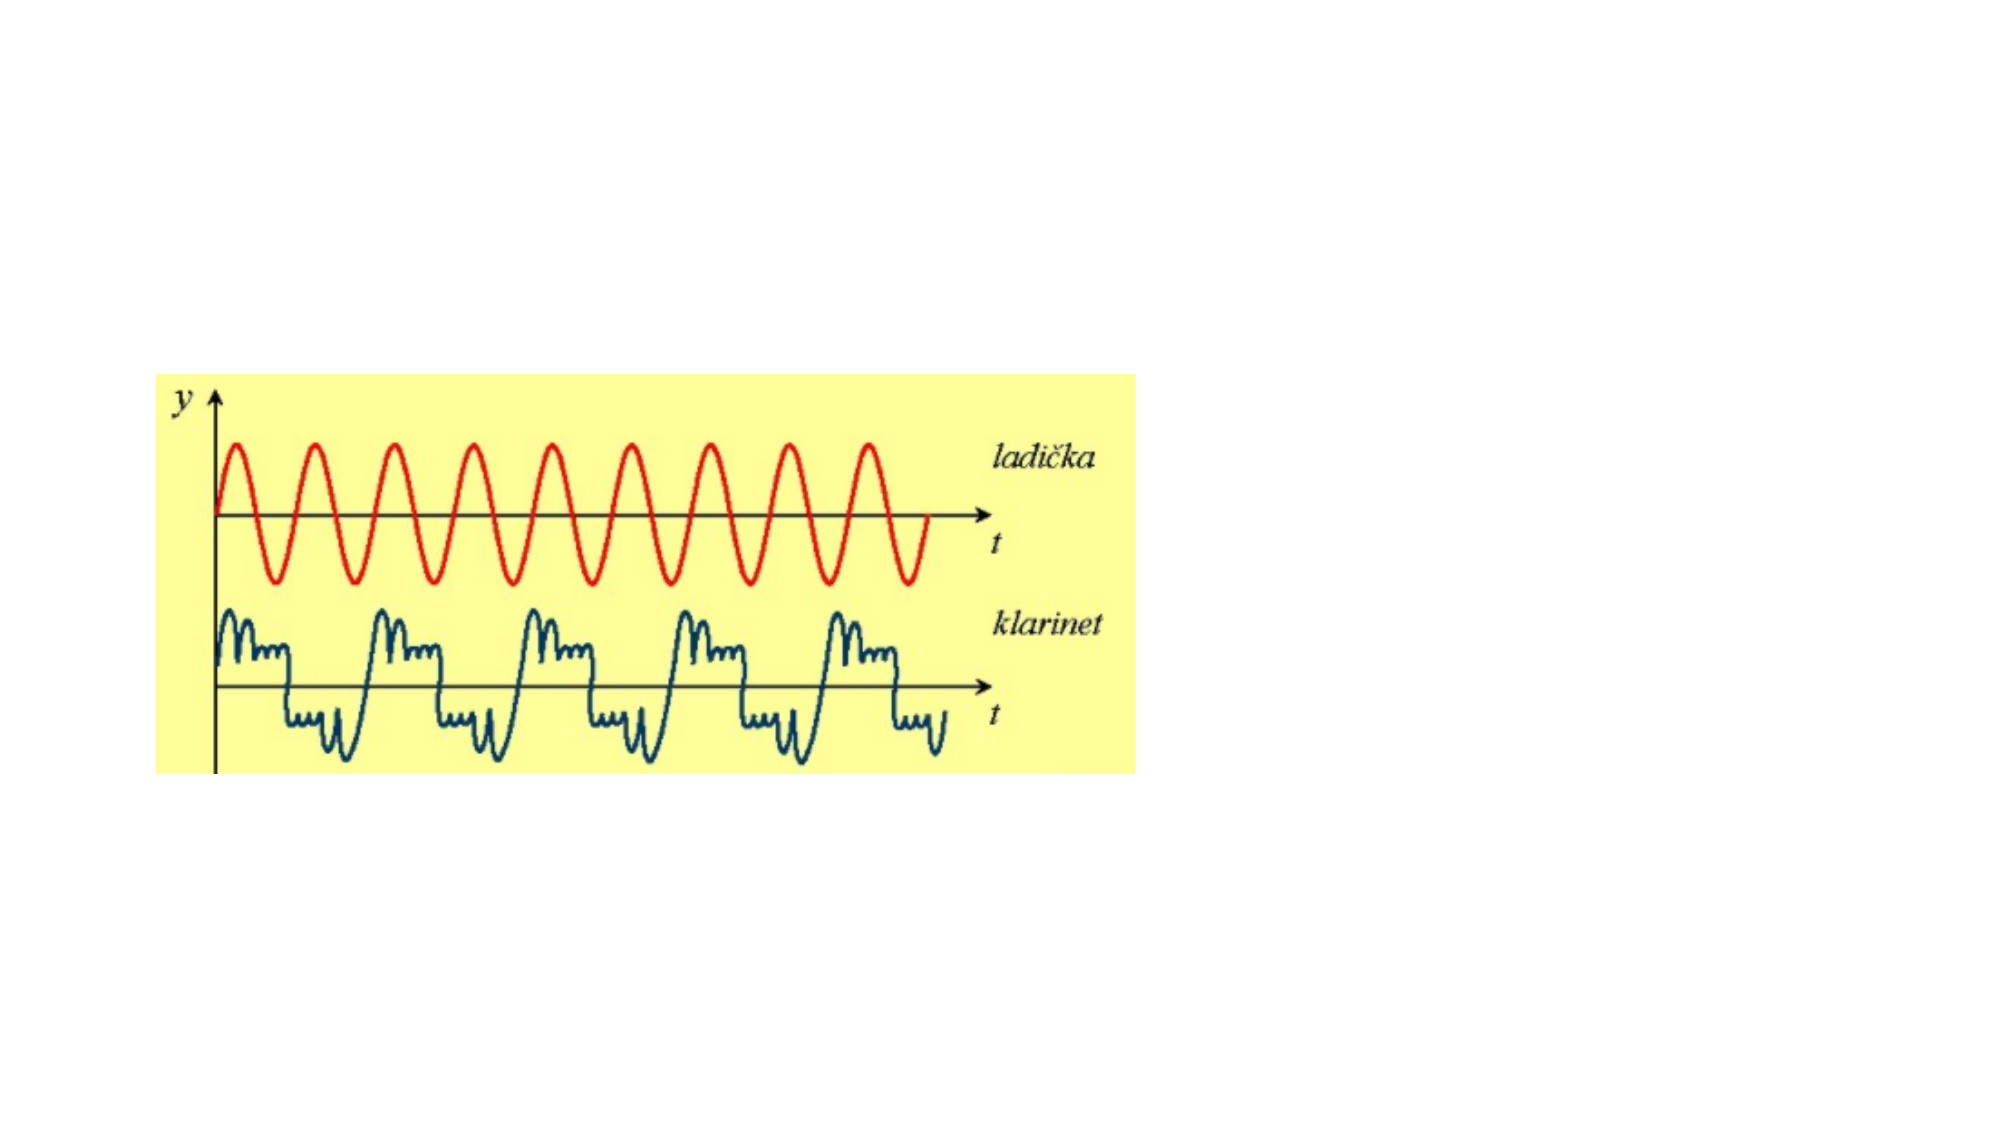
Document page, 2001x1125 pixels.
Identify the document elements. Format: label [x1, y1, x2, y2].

picture [156, 374, 1135, 774]
